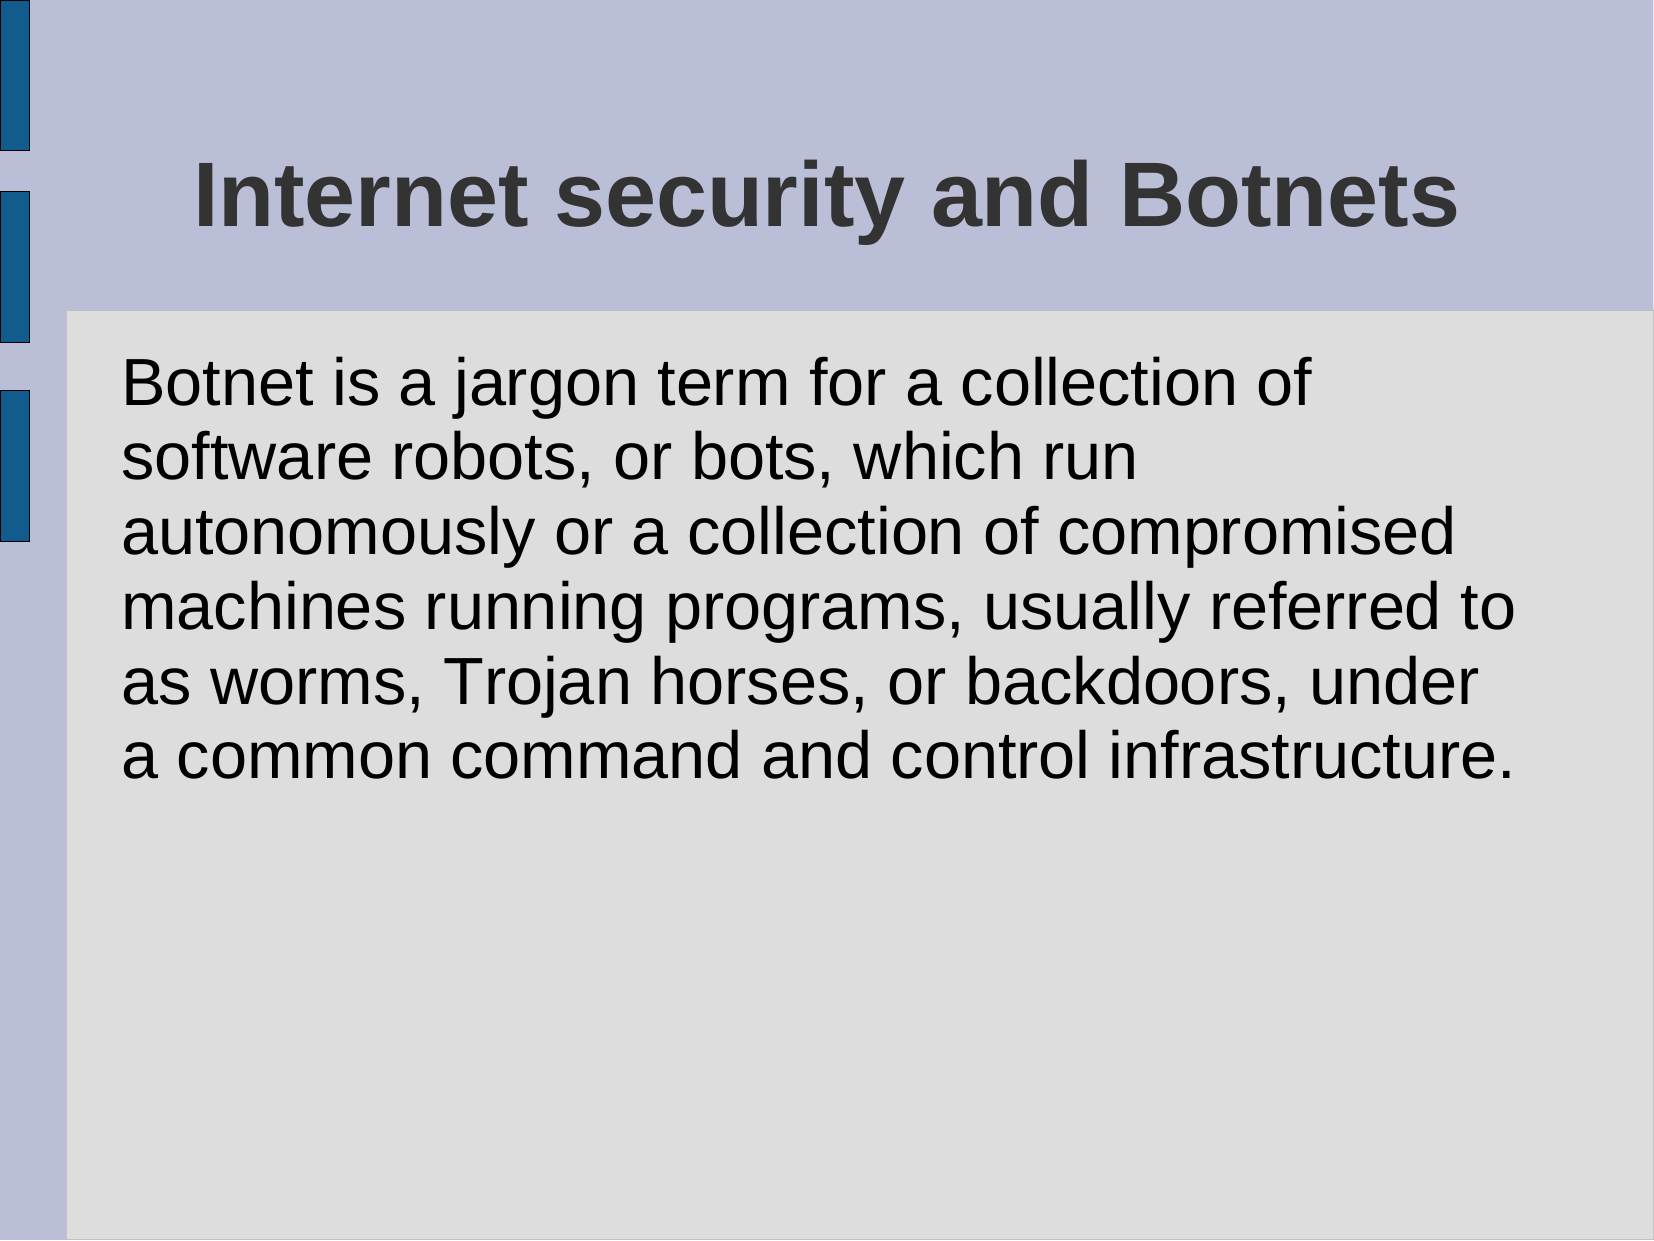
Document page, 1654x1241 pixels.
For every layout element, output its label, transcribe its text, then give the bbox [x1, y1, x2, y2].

title Internet security and Botnets [121, 91, 1534, 299]
list Botnet is a jargon term for a collection of software robots, or bots, which run autonomously or a collection of compromised machines running programs, usually referred to as worms, Trojan horses, or backdoors, under a common command and control infrastructure. [121, 344, 1534, 1127]
